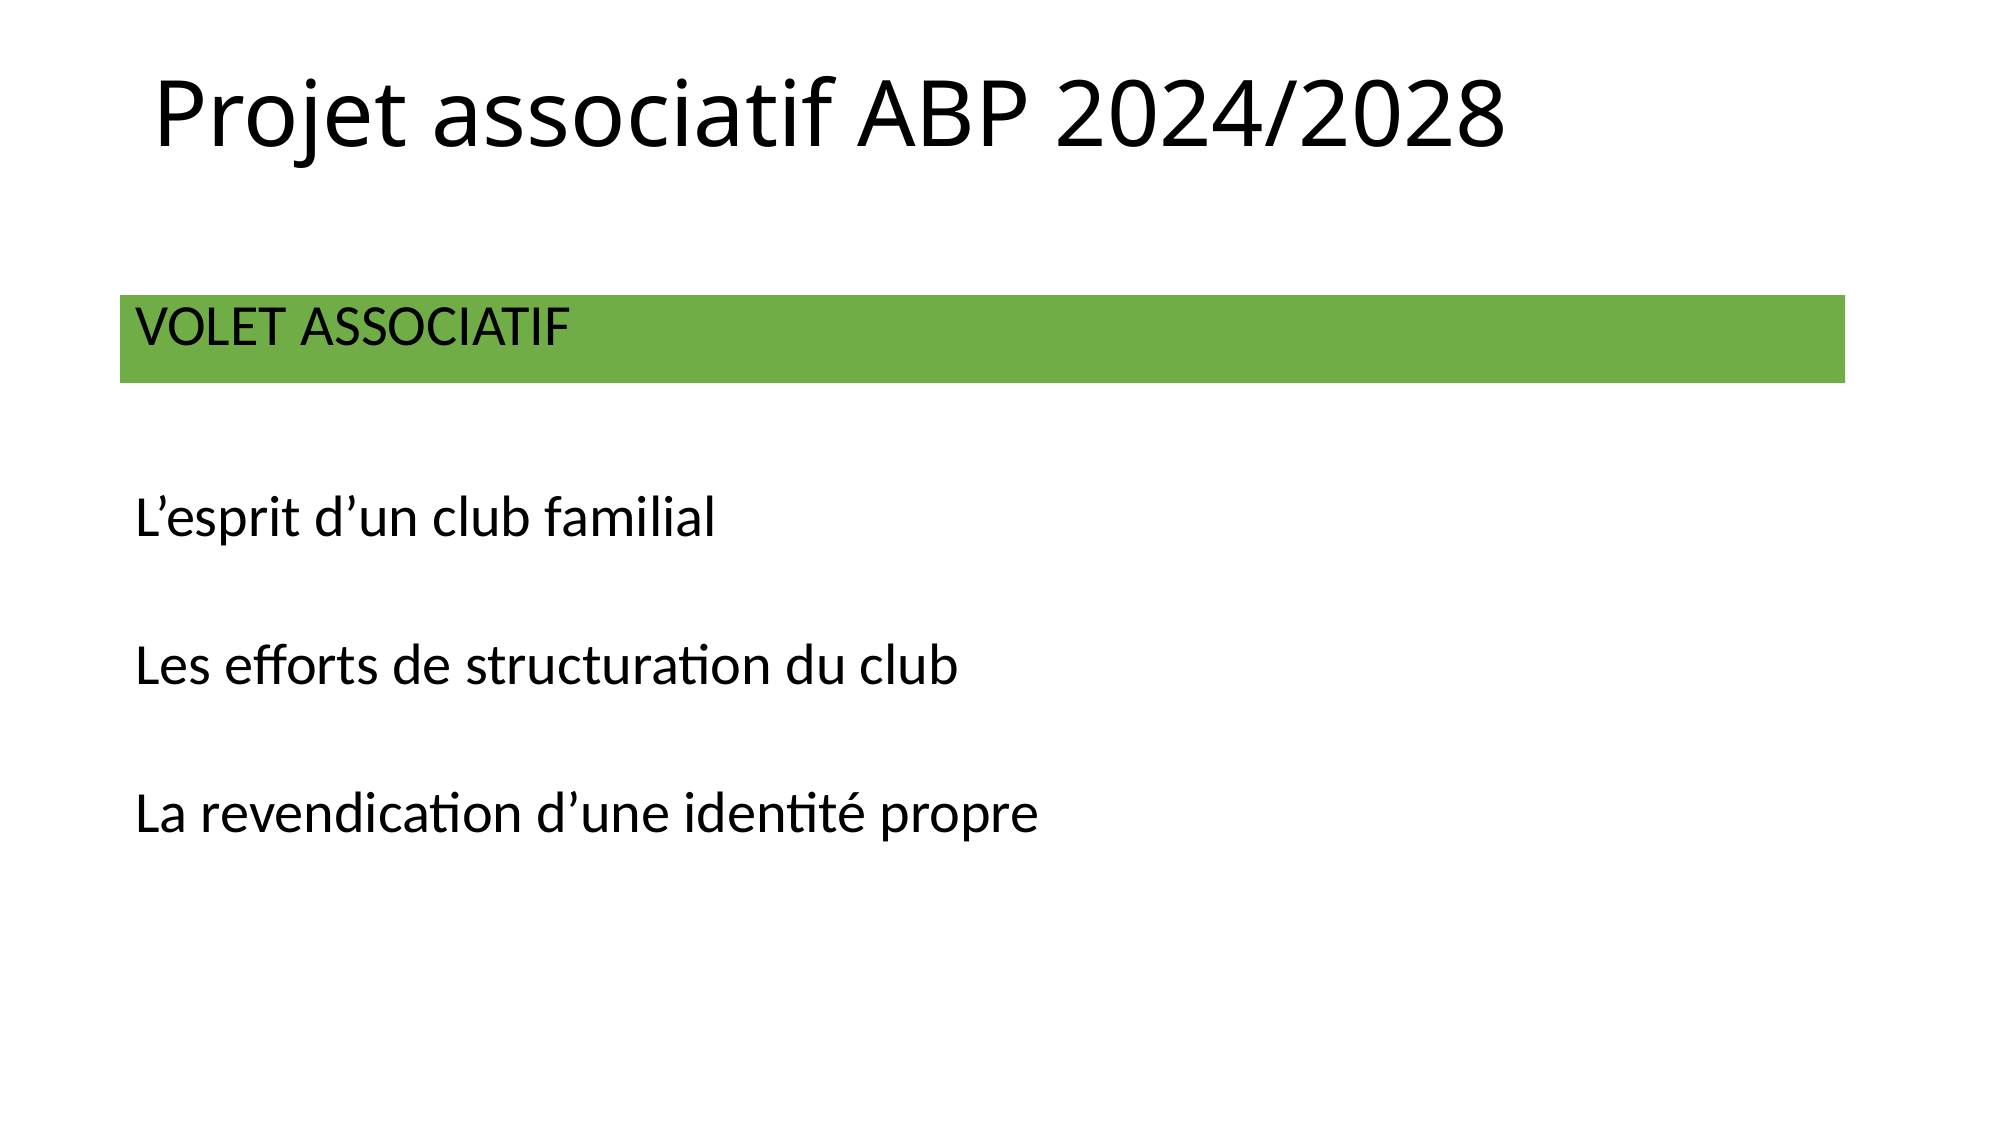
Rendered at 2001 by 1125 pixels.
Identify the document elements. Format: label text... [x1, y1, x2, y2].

text_box L’esprit d’un club familial [120, 486, 1846, 574]
text_box VOLET ASSOCIATIF [120, 295, 1846, 383]
text_box Les efforts de structuration du club [120, 634, 1846, 722]
title Projet associatif ABP 2024/2028 [137, 59, 1863, 278]
text_box La revendication d’une identité propre [120, 782, 1846, 870]
